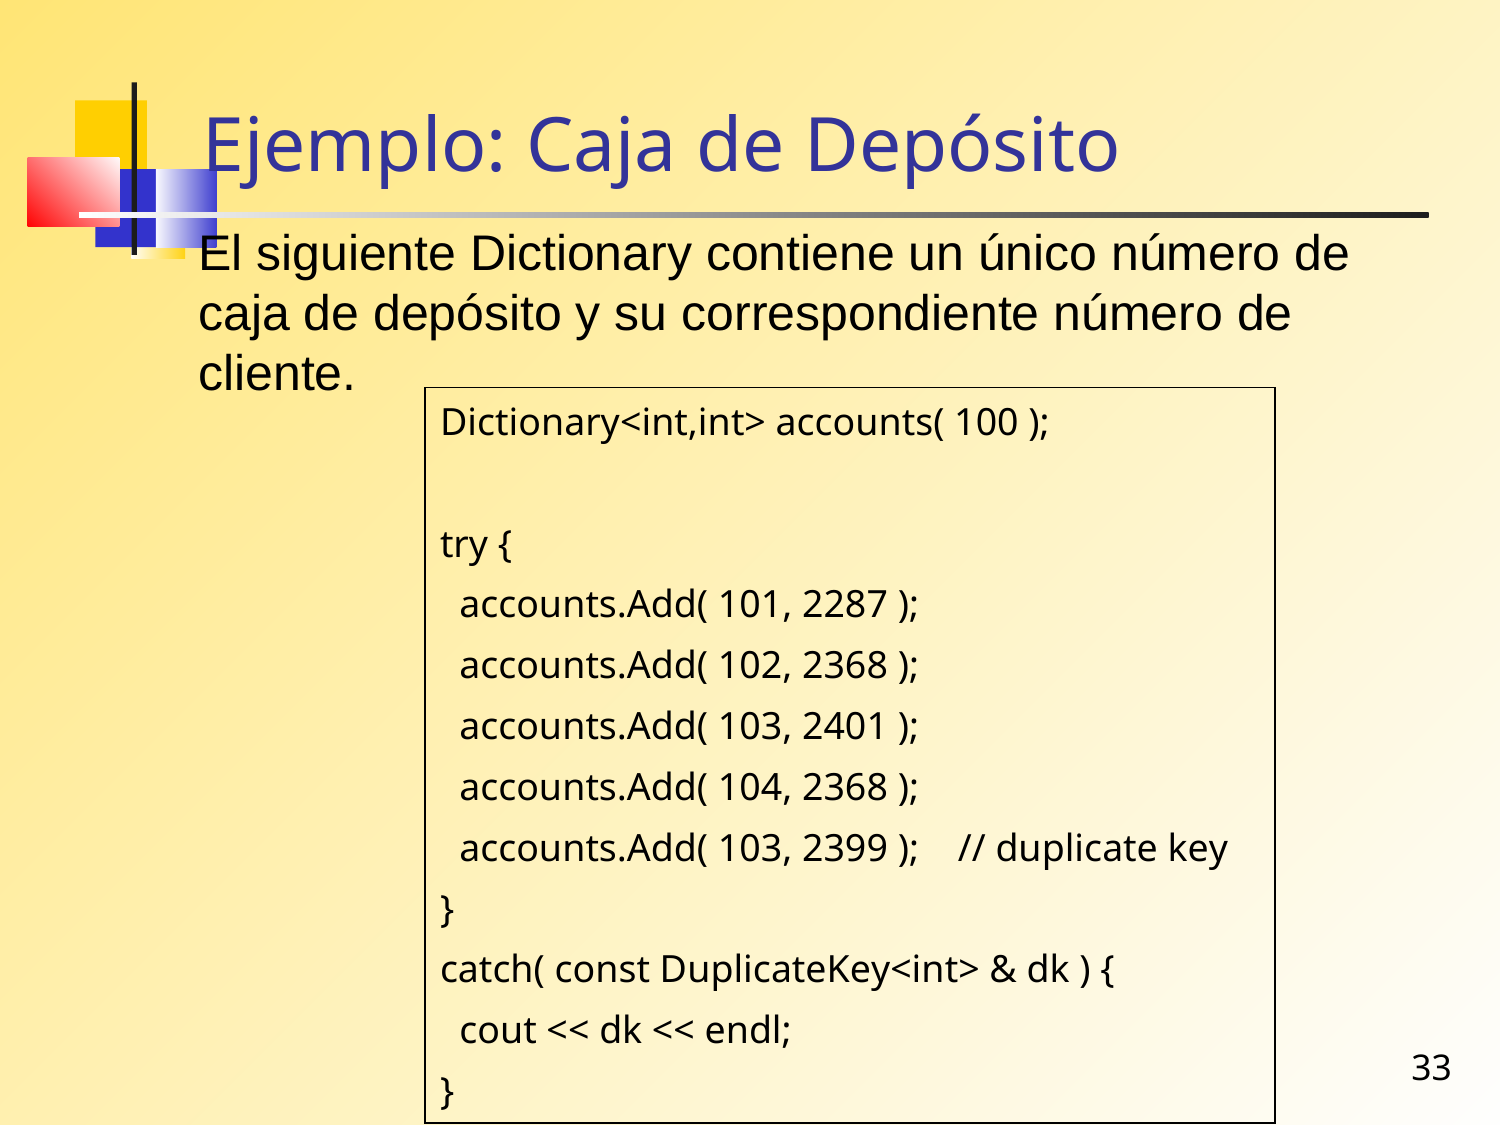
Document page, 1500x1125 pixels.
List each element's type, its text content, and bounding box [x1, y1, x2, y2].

text_box El siguiente Dictionary contiene un único número de caja de depósito y su correspondiente número de cliente. [174, 212, 1413, 408]
list Dictionary<int,int> accounts( 100 ); try { accounts.Add( 101, 2287 ); accounts.Add( 102, 2368 ); accounts.Add( 103, 2401 ); accounts.Add( 104, 2368 ); accounts.Add( 103, 2399 ); // duplicate key } catch( const DuplicateKey<int> & dk ) { cout << dk << endl; } [424, 387, 1275, 1063]
title Ejemplo: Caja de Depósito [187, 37, 1466, 201]
